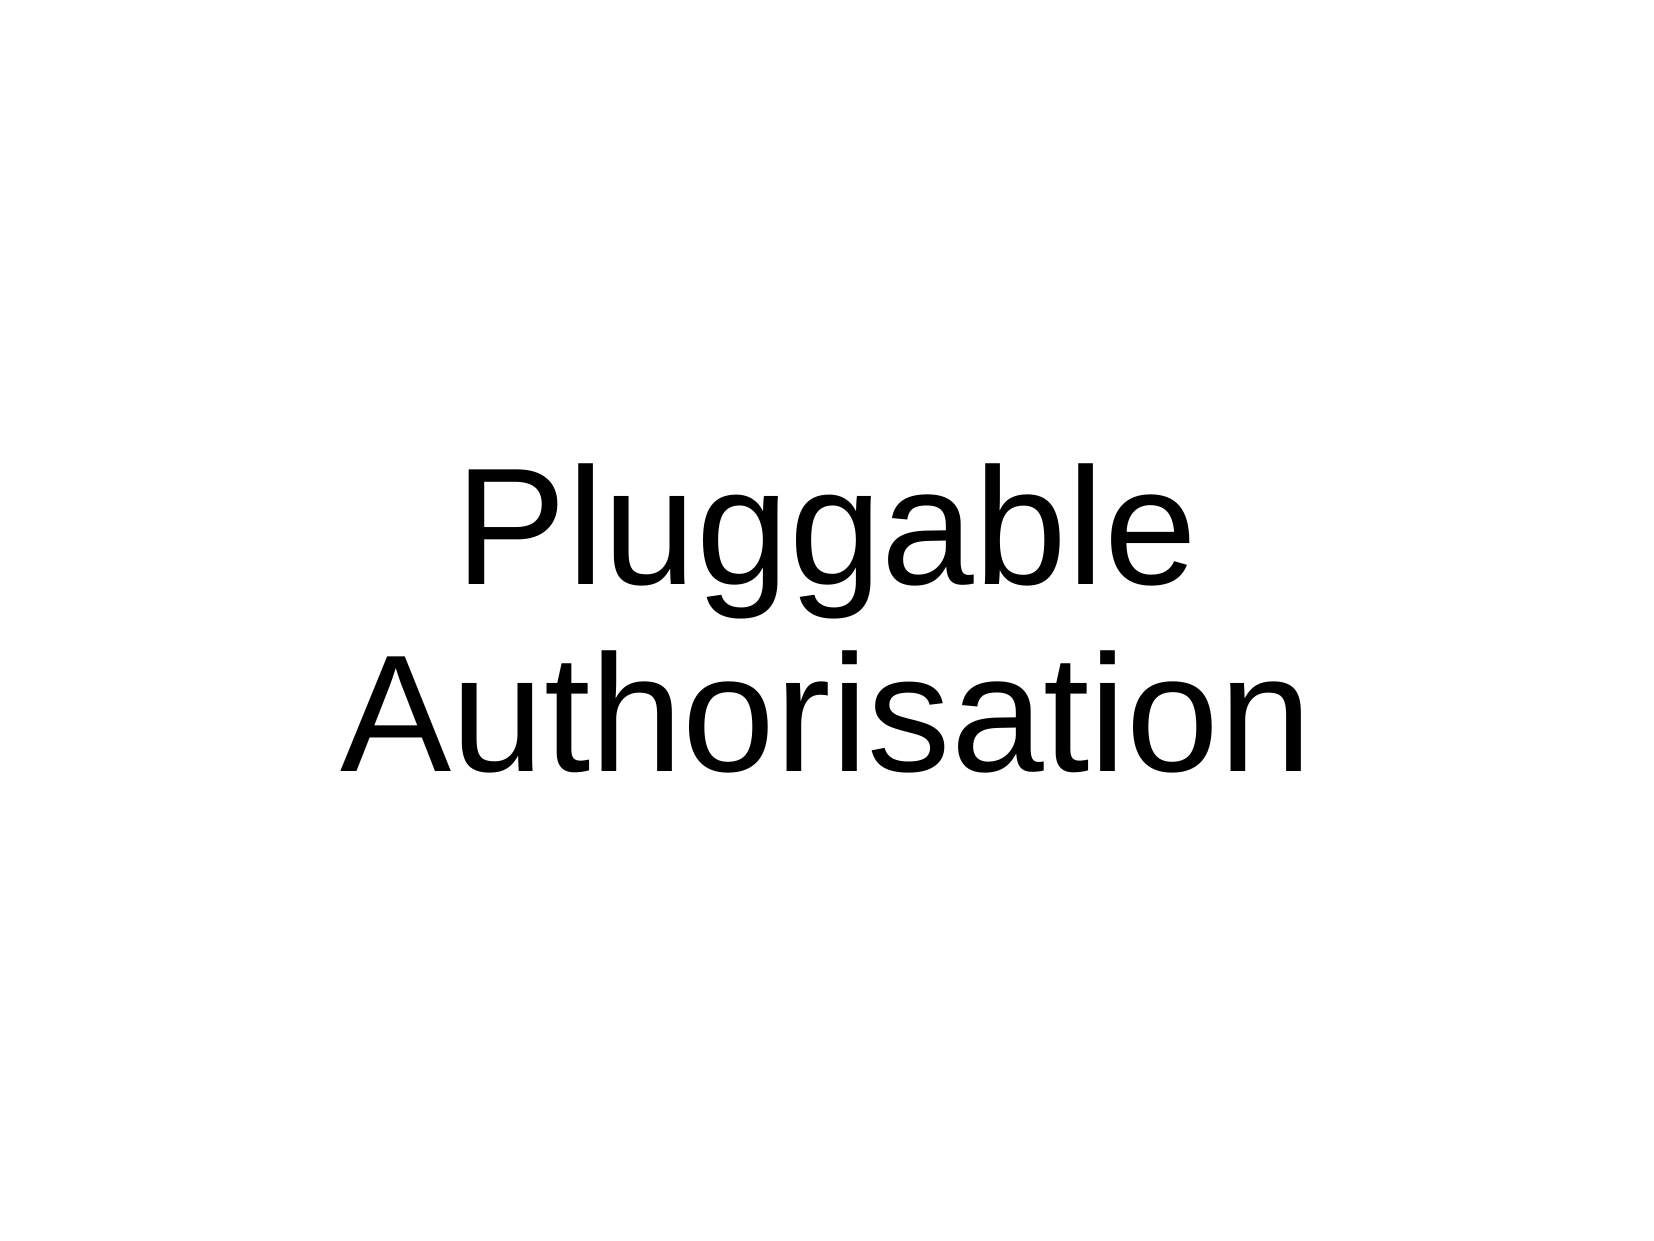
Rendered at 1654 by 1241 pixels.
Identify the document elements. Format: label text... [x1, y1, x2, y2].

title Pluggable Authorisation [0, 433, 1654, 807]
